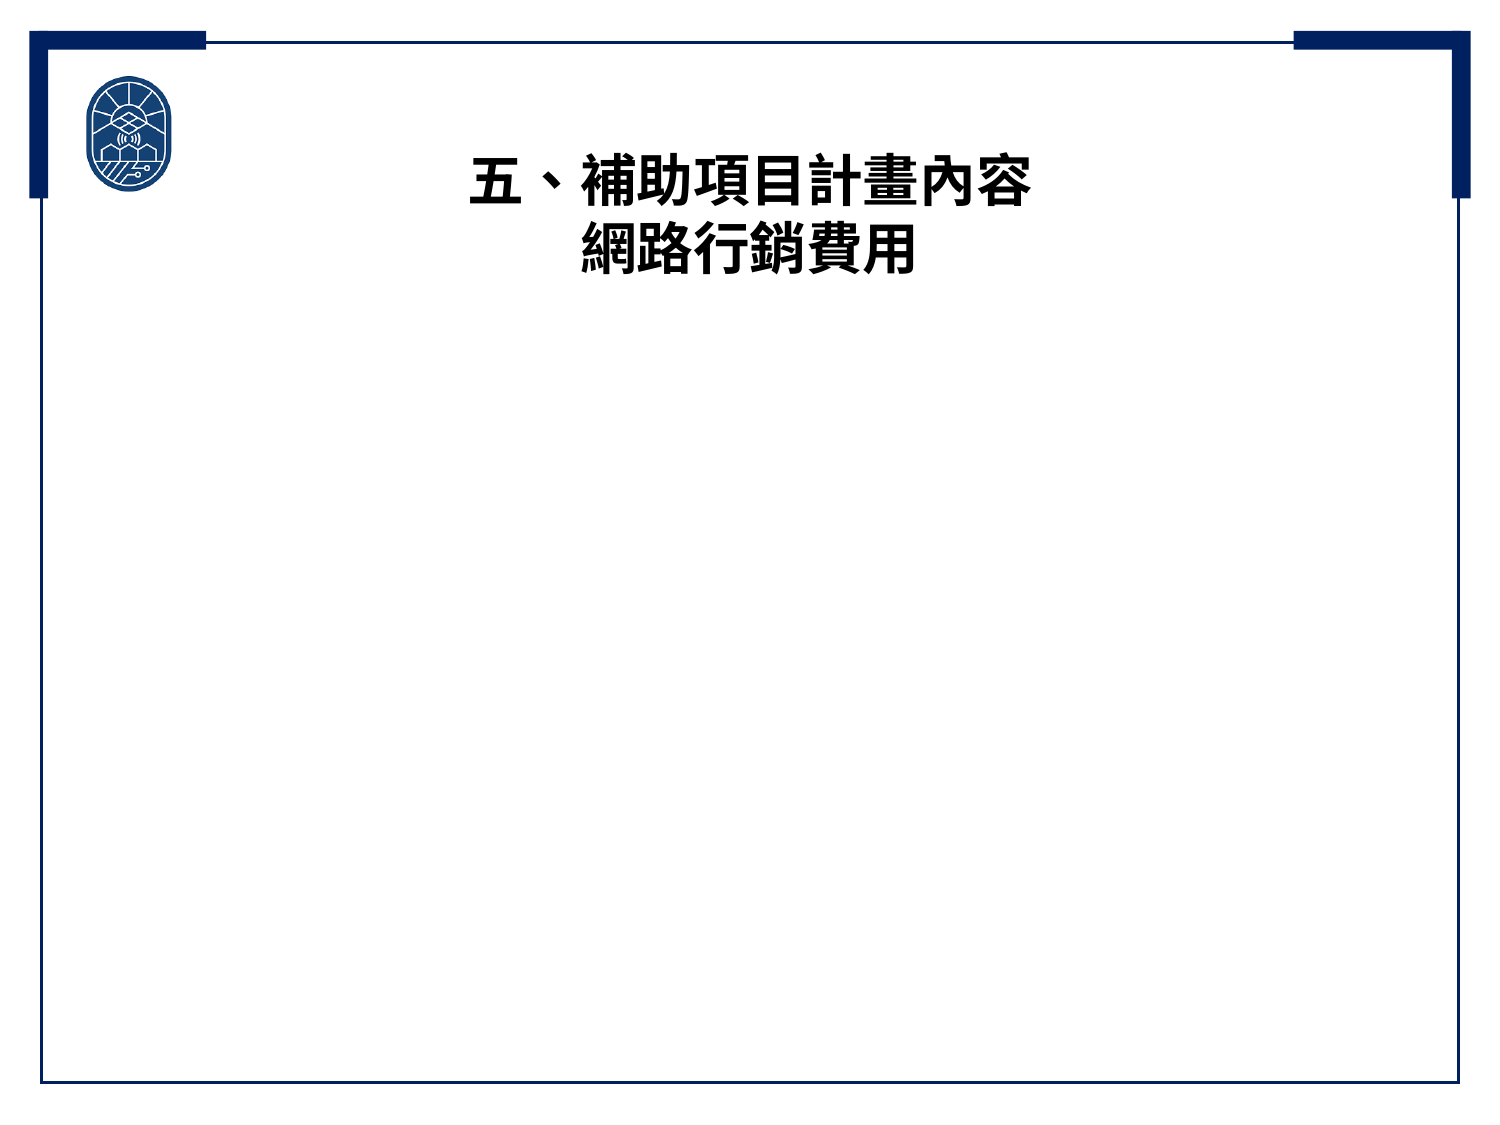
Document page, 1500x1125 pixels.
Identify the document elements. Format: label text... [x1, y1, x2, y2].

picture [50, 55, 207, 212]
text_box 五、補助項目計畫內容 網路行銷費用 [74, 137, 1425, 289]
